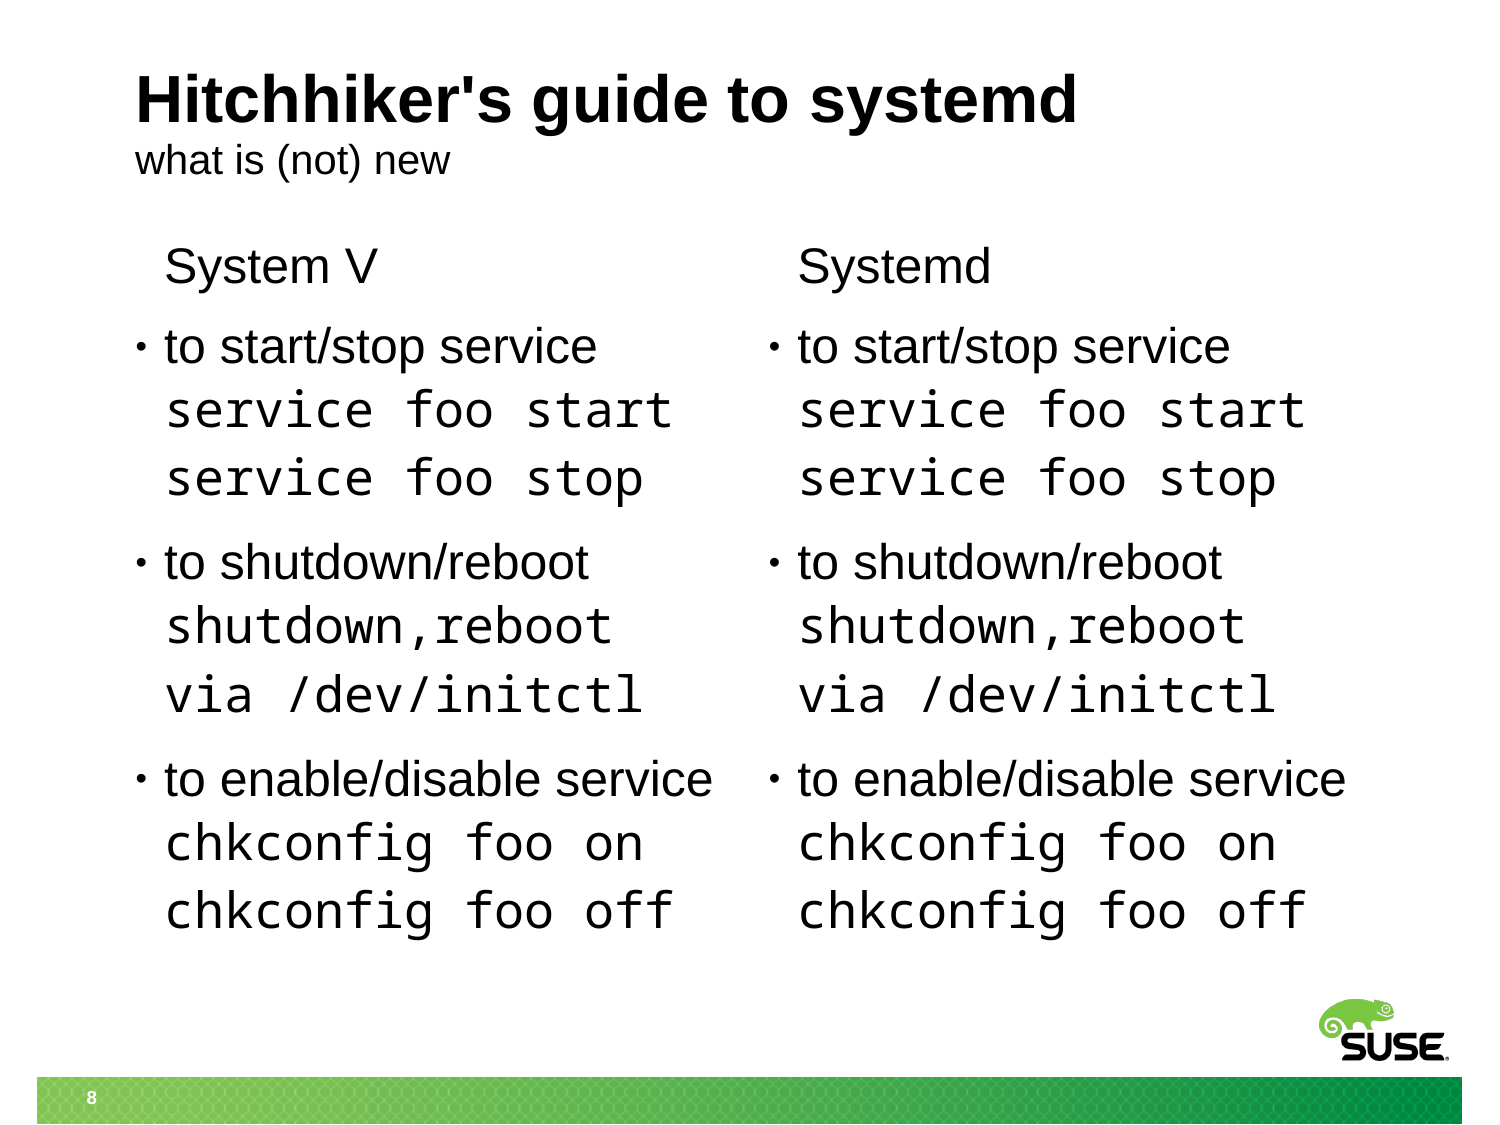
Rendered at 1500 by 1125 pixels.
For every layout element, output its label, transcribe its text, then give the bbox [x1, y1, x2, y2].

title Hitchhiker's guide to systemd what is (not) new [135, 41, 1372, 204]
list Systemd to start/stop service service foo start service foo stop to shutdown/reboot shutdown,reboot via /dev/initctl to enable/disable service chkconfig foo on chkconfig foo off [768, 238, 1372, 982]
picture [37, 1077, 1462, 1124]
picture [1319, 999, 1449, 1061]
list System V to start/stop service service foo start service foo stop to shutdown/reboot shutdown,reboot via /dev/initctl to enable/disable service chkconfig foo on chkconfig foo off [135, 238, 739, 982]
